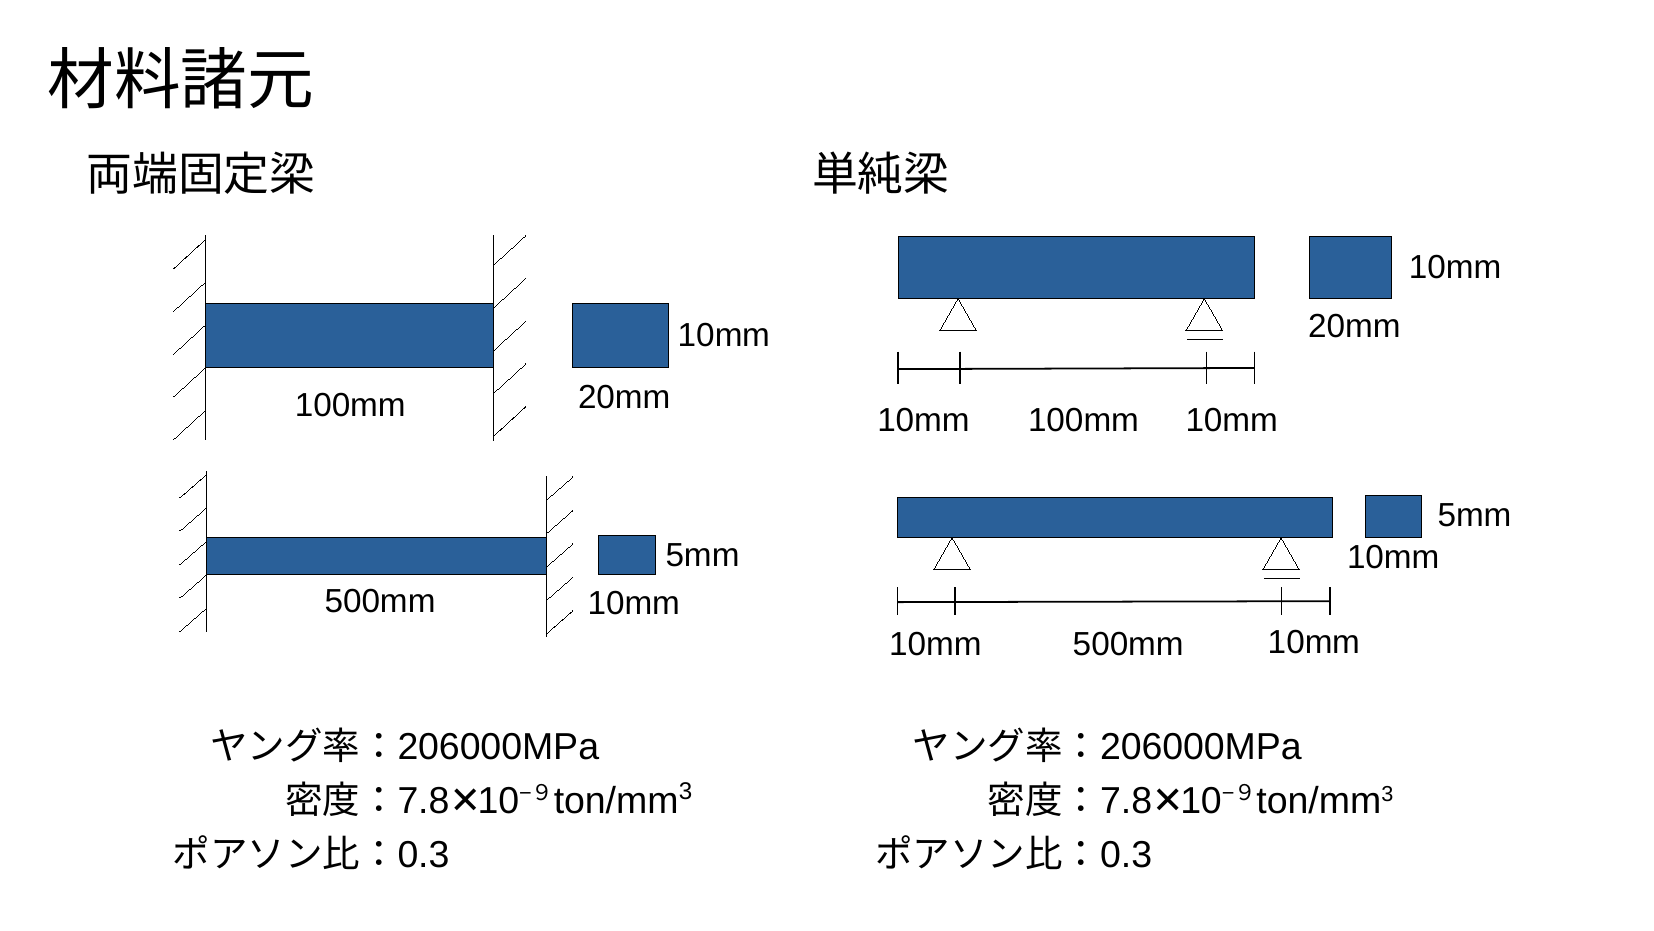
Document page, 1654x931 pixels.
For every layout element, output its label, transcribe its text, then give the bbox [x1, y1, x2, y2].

text_box [1365, 495, 1422, 538]
text_box 5mm [1422, 488, 1561, 554]
text_box 10mm [572, 577, 718, 631]
text_box 20mm [563, 370, 757, 452]
text_box 10mm [662, 309, 786, 390]
text_box 10mm [874, 618, 1029, 686]
text_box [572, 303, 669, 368]
text_box 500mm [309, 575, 468, 638]
text_box 両端固定梁 [71, 129, 390, 278]
text_box 単純梁 [797, 129, 965, 212]
text_box 10mm [862, 394, 1013, 473]
text_box 10mm [1252, 615, 1407, 683]
text_box 100mm [1013, 394, 1179, 473]
text_box 10mm [1179, 394, 1337, 473]
text_box 20mm [1293, 299, 1460, 378]
text_box 10mm [1394, 240, 1560, 319]
text_box 500mm [1057, 618, 1212, 686]
text_box [898, 236, 1255, 299]
text_box [897, 497, 1333, 538]
text_box ヤング率：206000MPa 密度：7.8✕10−９ton/mm3 ポアソン比：0.3 [157, 708, 711, 886]
text_box [598, 535, 656, 575]
text_box [207, 537, 546, 575]
text_box [1309, 236, 1392, 299]
text_box ヤング率：206000MPa 密度：7.8✕10−９ton/mm3 ポアソン比：0.3 [860, 708, 1412, 886]
text_box 材料諸元 [32, 19, 330, 131]
text_box 5mm [650, 528, 793, 590]
text_box 100mm [280, 379, 474, 460]
text_box 10mm [1332, 531, 1474, 648]
text_box [205, 303, 493, 368]
